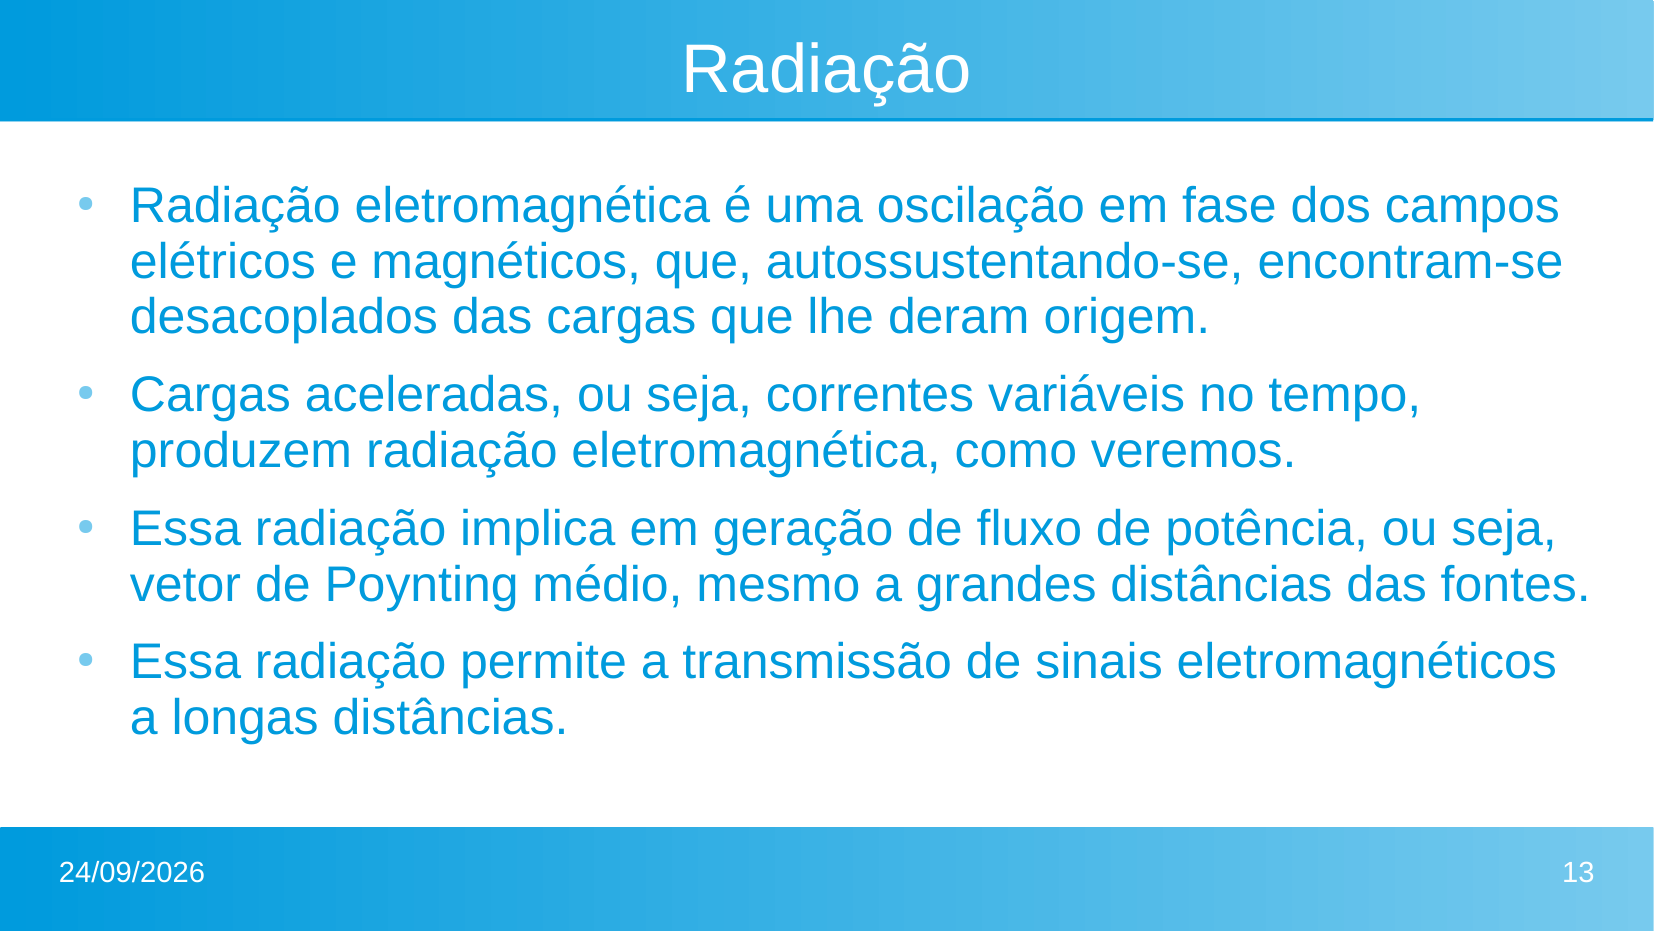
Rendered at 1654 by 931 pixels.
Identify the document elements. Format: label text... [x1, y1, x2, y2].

title Radiação [59, 29, 1595, 108]
list Radiação eletromagnética é uma oscilação em fase dos campos elétricos e magnéticos, que, autossustentando-se, encontram-se desacoplados das cargas que lhe deram origem. Cargas aceleradas, ou seja, correntes variáveis no tempo, produzem radiação eletromagnética, como veremos. Essa radiação implica em geração de fluxo de potência, ou seja, vetor de Poynting médio, mesmo a grandes distâncias das fontes. Essa radiação permite a transmissão de sinais eletromagnéticos a longas distâncias. [59, 177, 1595, 768]
